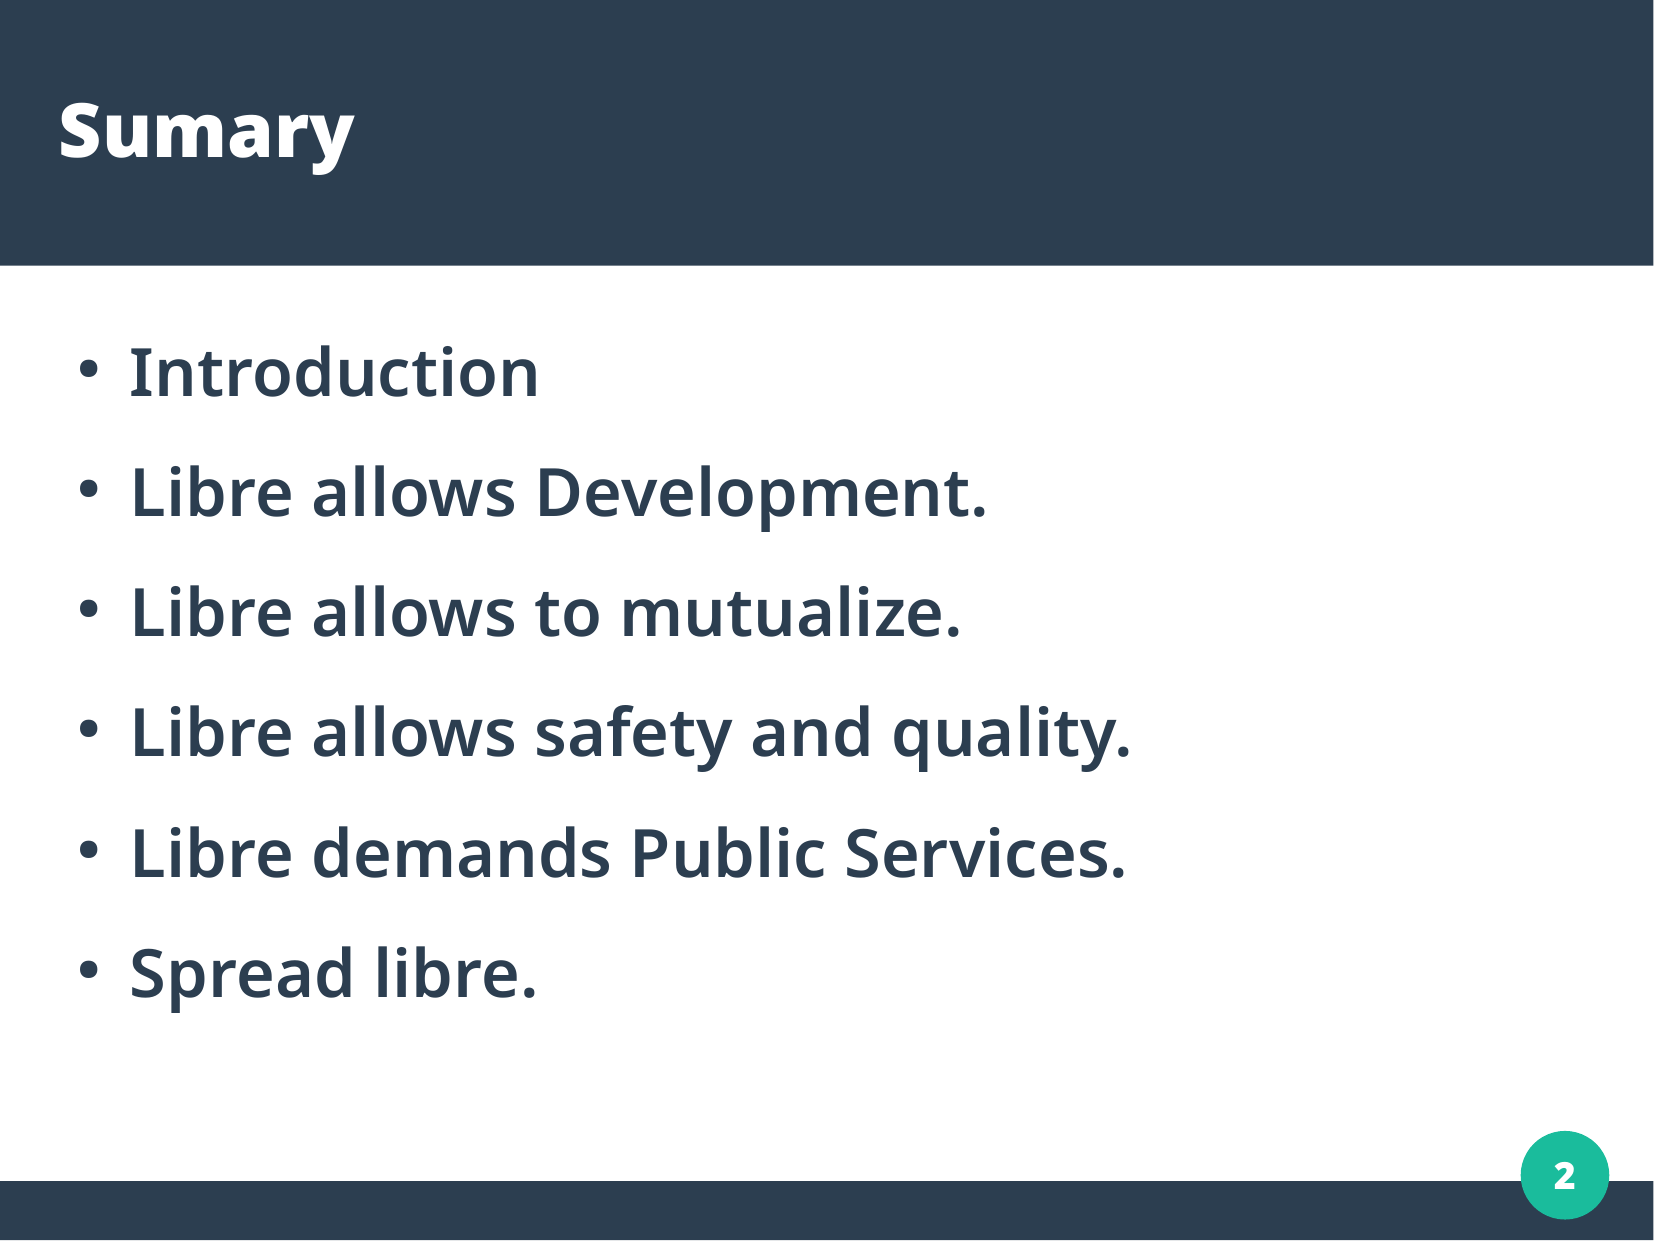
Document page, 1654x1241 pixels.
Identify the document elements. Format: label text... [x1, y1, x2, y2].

list Introduction Libre allows Development. Libre allows to mutualize. Libre allows safety and quality. Libre demands Public Services. Spread libre. [59, 324, 1595, 1152]
title Sumary [59, 49, 1595, 207]
